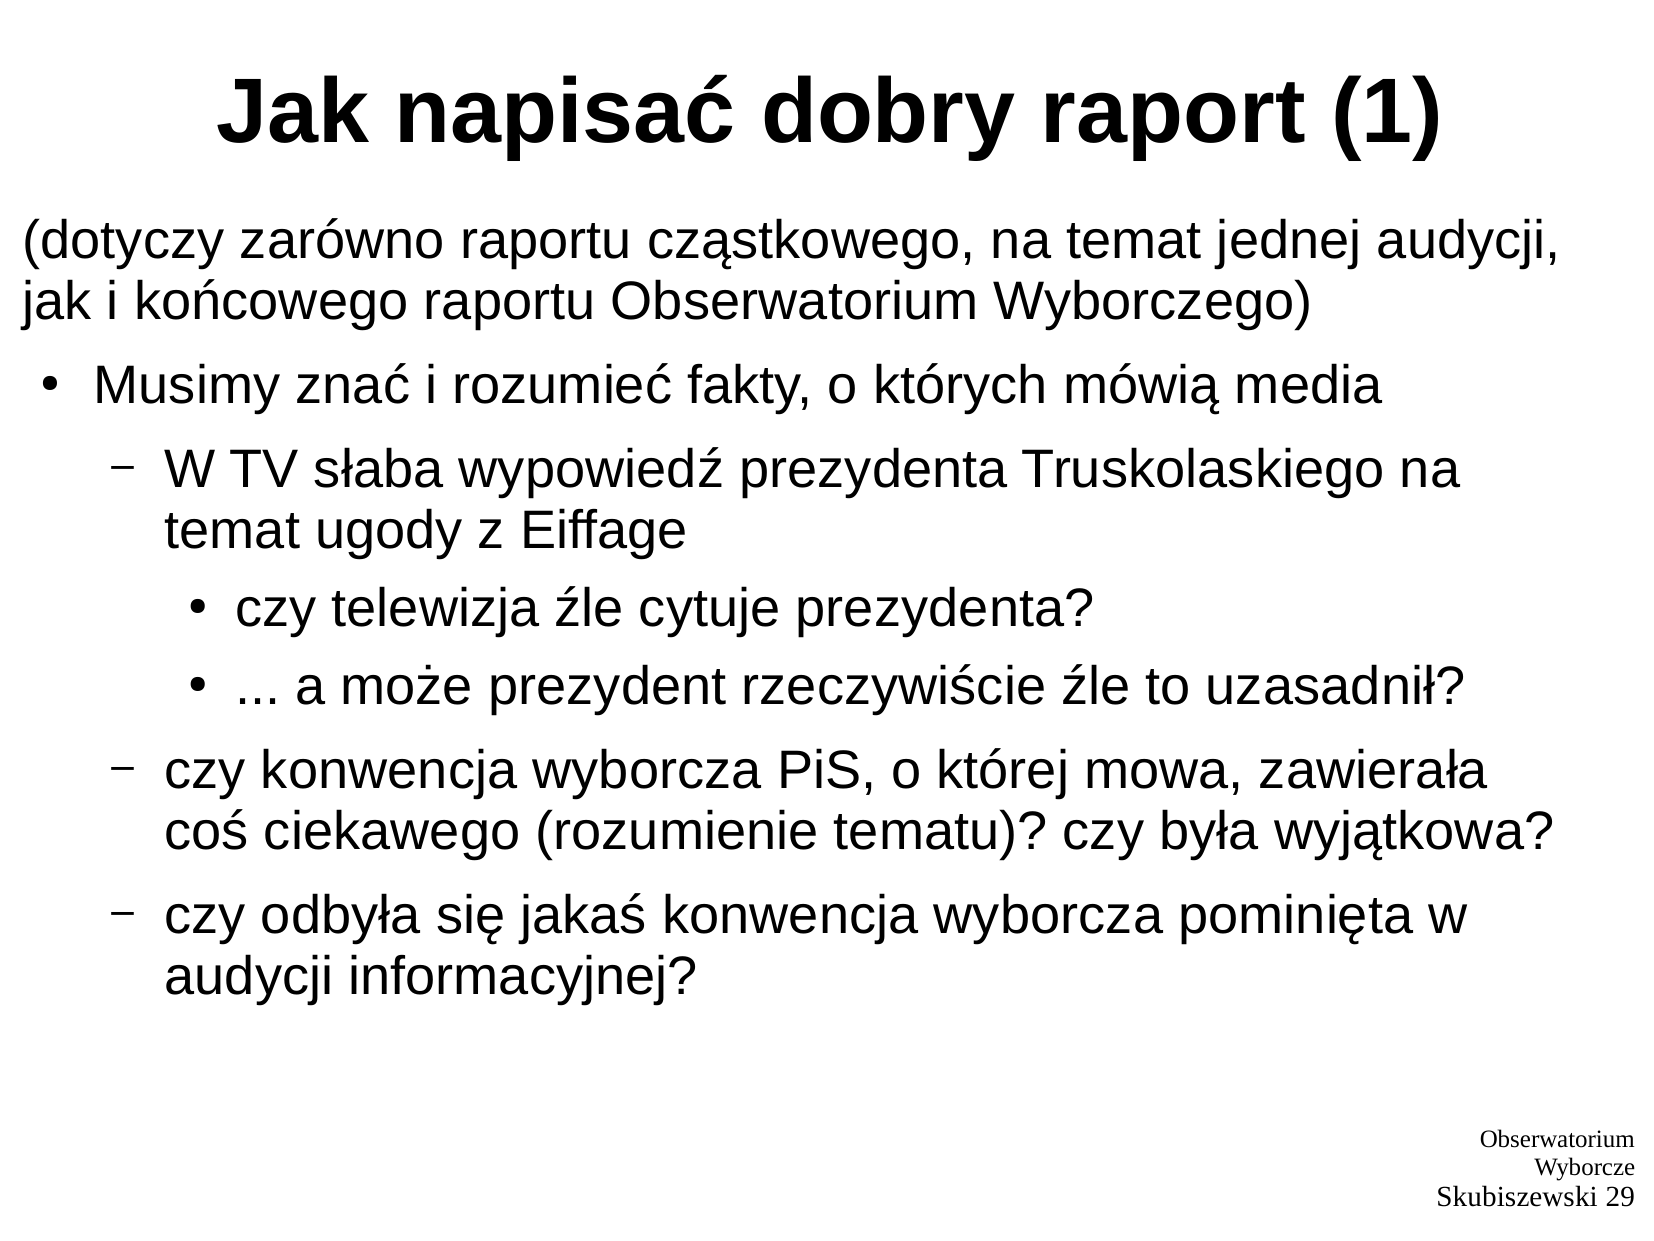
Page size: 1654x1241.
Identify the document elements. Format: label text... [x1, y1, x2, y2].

list (dotyczy zarówno raportu cząstkowego, na temat jednej audycji, jak i końcowego raportu Obserwatorium Wyborczego) Musimy znać i rozumieć fakty, o których mówią media W TV słaba wypowiedź prezydenta Truskolaskiego na temat ugody z Eiffage czy telewizja źle cytuje prezydenta? ... a może prezydent rzeczywiście źle to uzasadnił? czy konwencja wyborcza PiS, o której mowa, zawierała coś ciekawego (rozumienie tematu)? czy była wyjątkowa? czy odbyła się jakaś konwencja wyborcza pominięta w audycji informacyjnej? [22, 210, 1576, 1156]
title Jak napisać dobry raport (1) [86, 60, 1575, 181]
